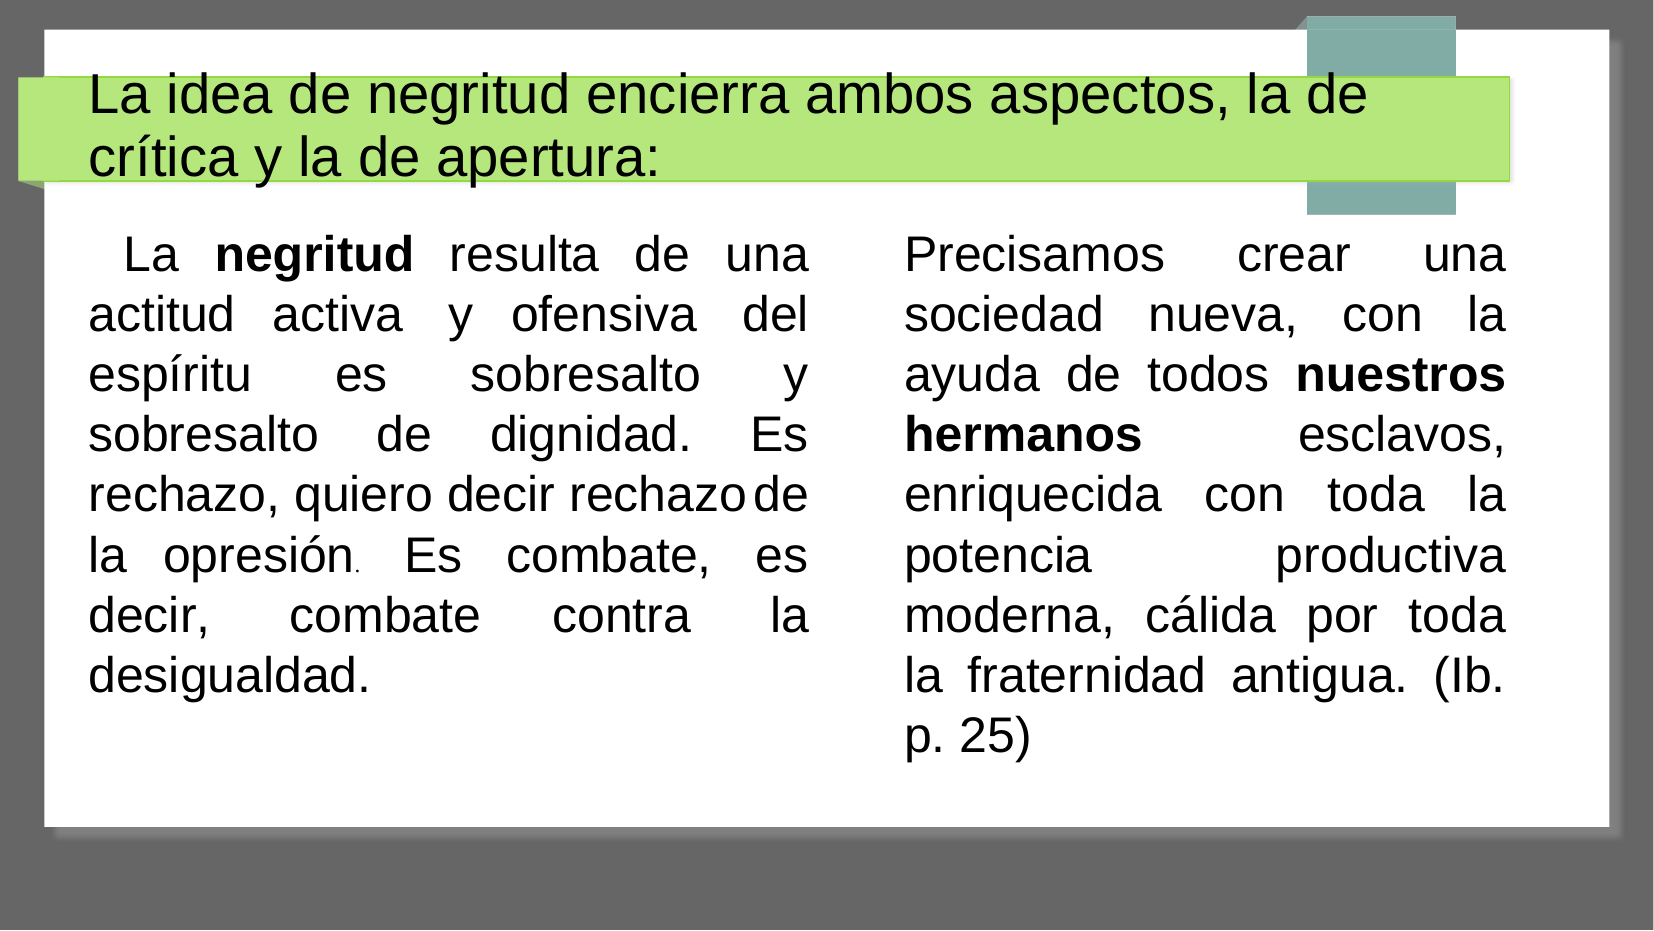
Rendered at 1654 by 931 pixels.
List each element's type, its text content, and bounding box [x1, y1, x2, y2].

title La idea de negritud encierra ambos aspectos, la de crítica y la de apertura: [88, 62, 1506, 189]
list La negritud resulta de una actitud activa y ofensiva del espíritu es sobresalto y sobresalto de dignidad. Es rechazo, quiero decir rechazo de la opresión. Es combate, es decir, combate contra la desigualdad. [88, 221, 809, 813]
list Precisamos crear una sociedad nueva, con la ayuda de todos nuestros hermanos esclavos, enriquecida con toda la potencia productiva moderna, cálida por toda la fraternidad antigua. (Ib. p. 25) [845, 221, 1566, 813]
